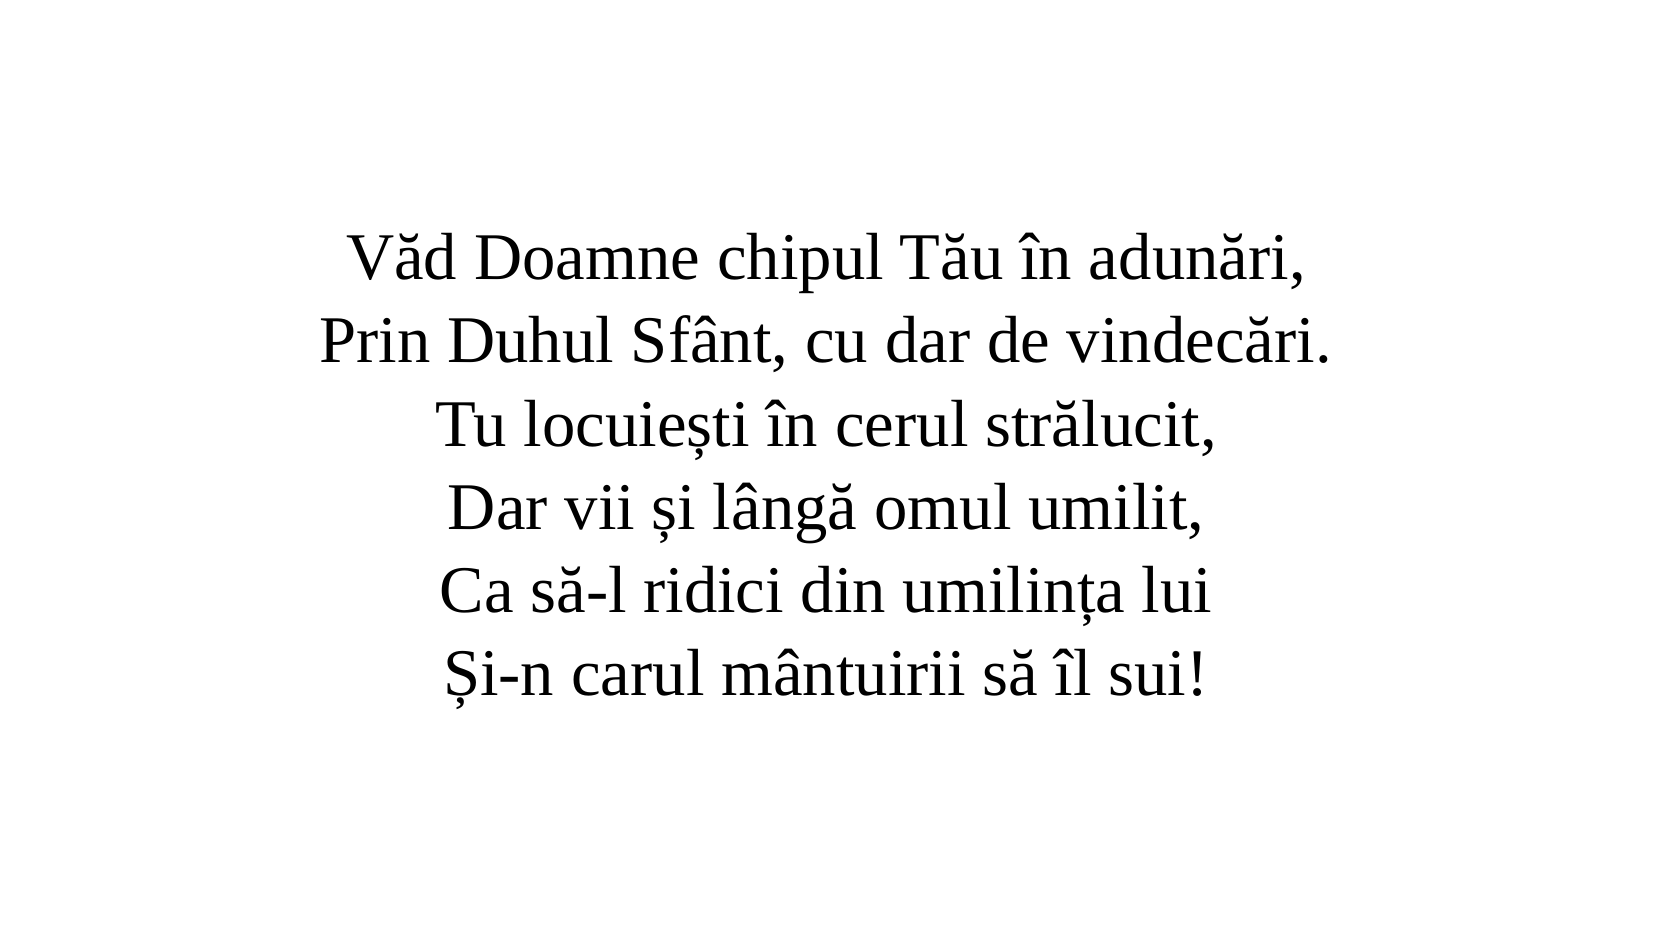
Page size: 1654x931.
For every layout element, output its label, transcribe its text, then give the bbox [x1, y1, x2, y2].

subtitle Văd Doamne chipul Tău în adunări, Prin Duhul Sfânt, cu dar de vindecări. Tu locuiești în cerul strălucit, Dar vii și lângă omul umilit, Ca să-l ridici din umilința lui Și-n carul mântuirii să îl sui! [300, 150, 1354, 781]
